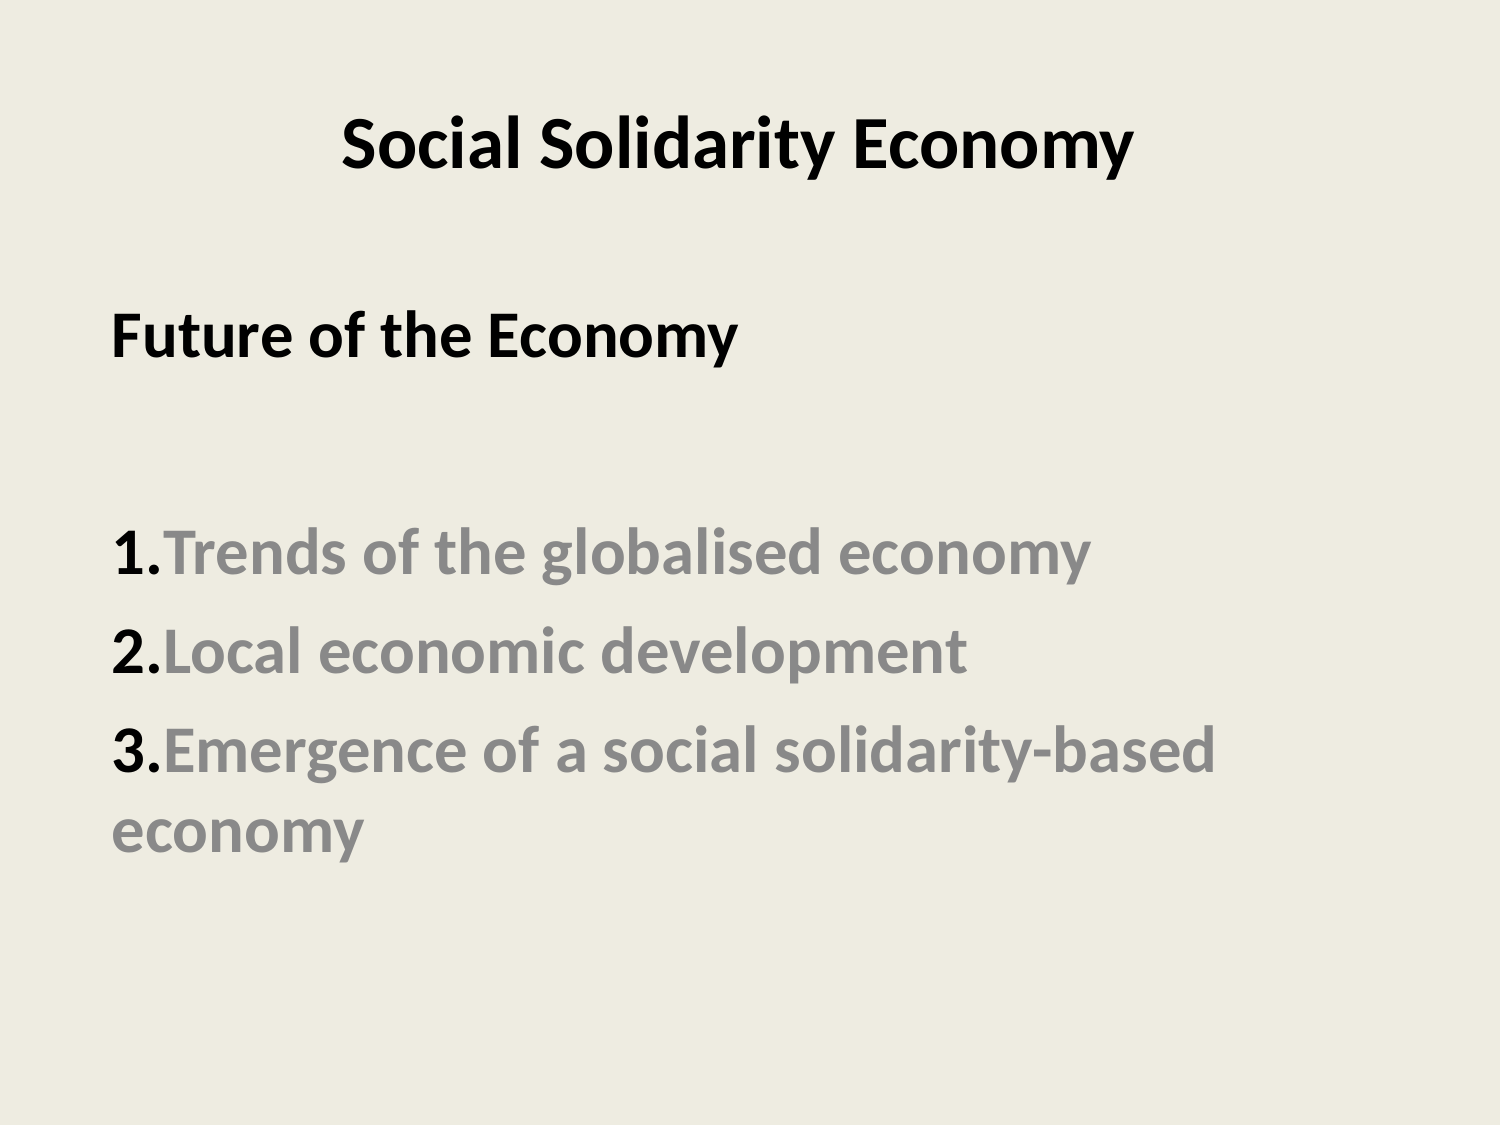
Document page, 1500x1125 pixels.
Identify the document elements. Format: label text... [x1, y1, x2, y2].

text_box Social Solidarity Economy [53, 45, 1426, 233]
text_box Future of the Economy Trends of the globalised economy Local economic development Emergence of a social solidarity-based economy [96, 184, 1447, 1011]
